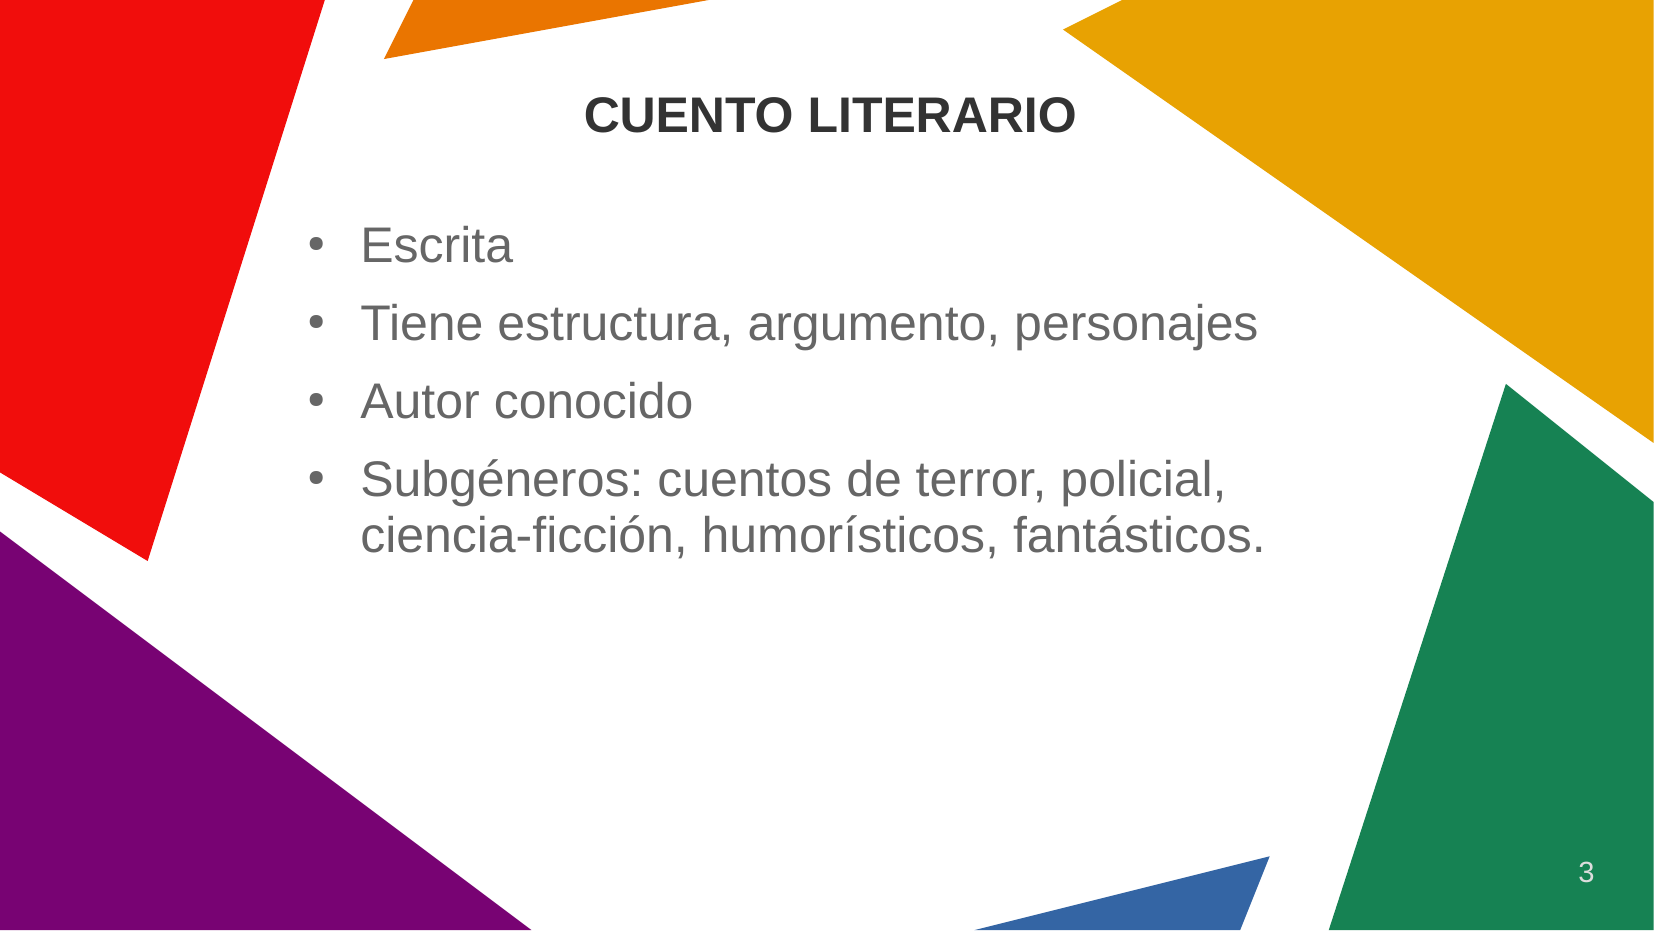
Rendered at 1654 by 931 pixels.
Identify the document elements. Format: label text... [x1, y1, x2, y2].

title CUENTO LITERARIO [289, 37, 1372, 193]
list Escrita Tiene estructura, argumento, personajes Autor conocido Subgéneros: cuentos de terror, policial, ciencia-ficción, humorísticos, fantásticos. [289, 217, 1372, 817]
